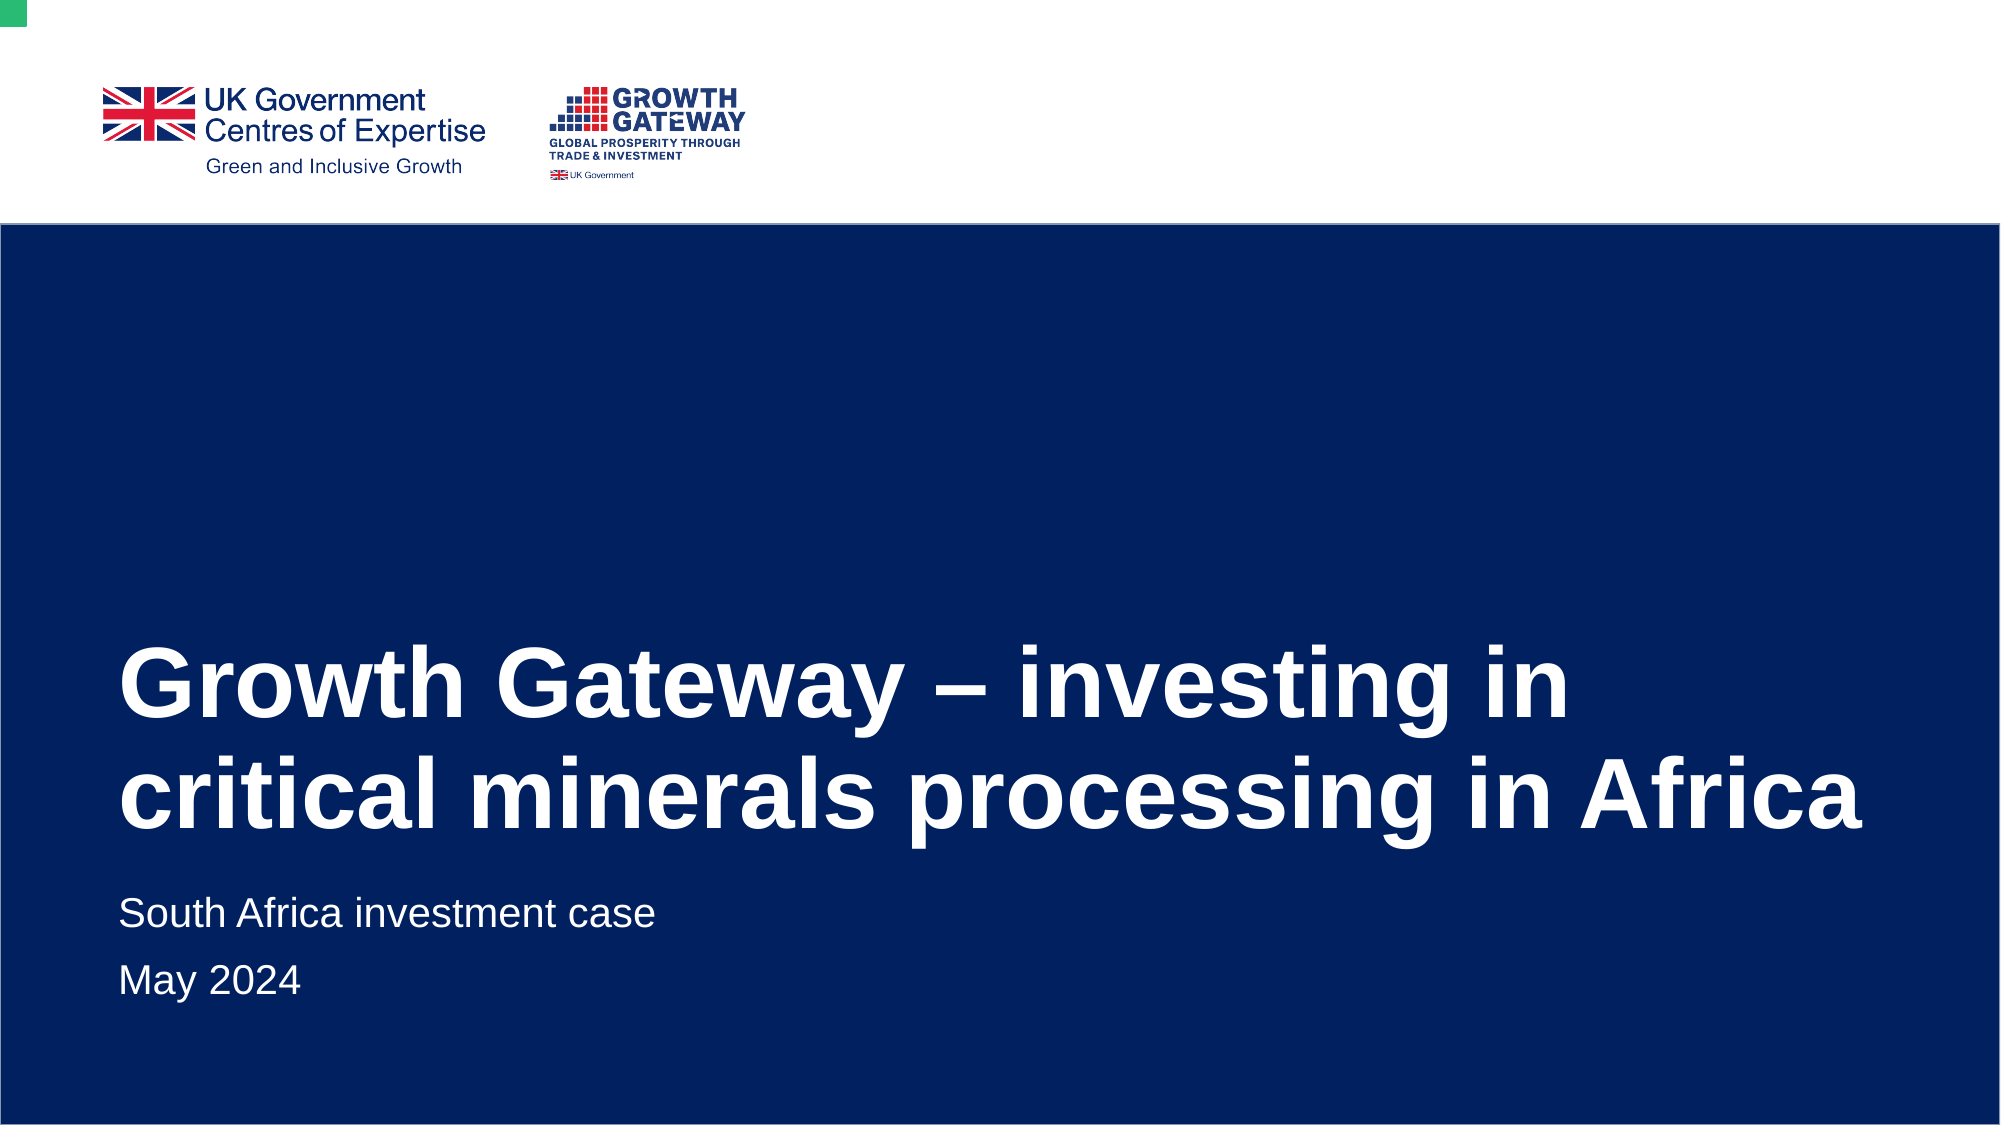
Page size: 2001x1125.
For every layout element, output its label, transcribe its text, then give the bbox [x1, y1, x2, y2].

subtitle South Africa investment case May 2024 [103, 873, 1105, 939]
title Growth Gateway – investing in critical minerals processing in Africa [103, 611, 1897, 868]
